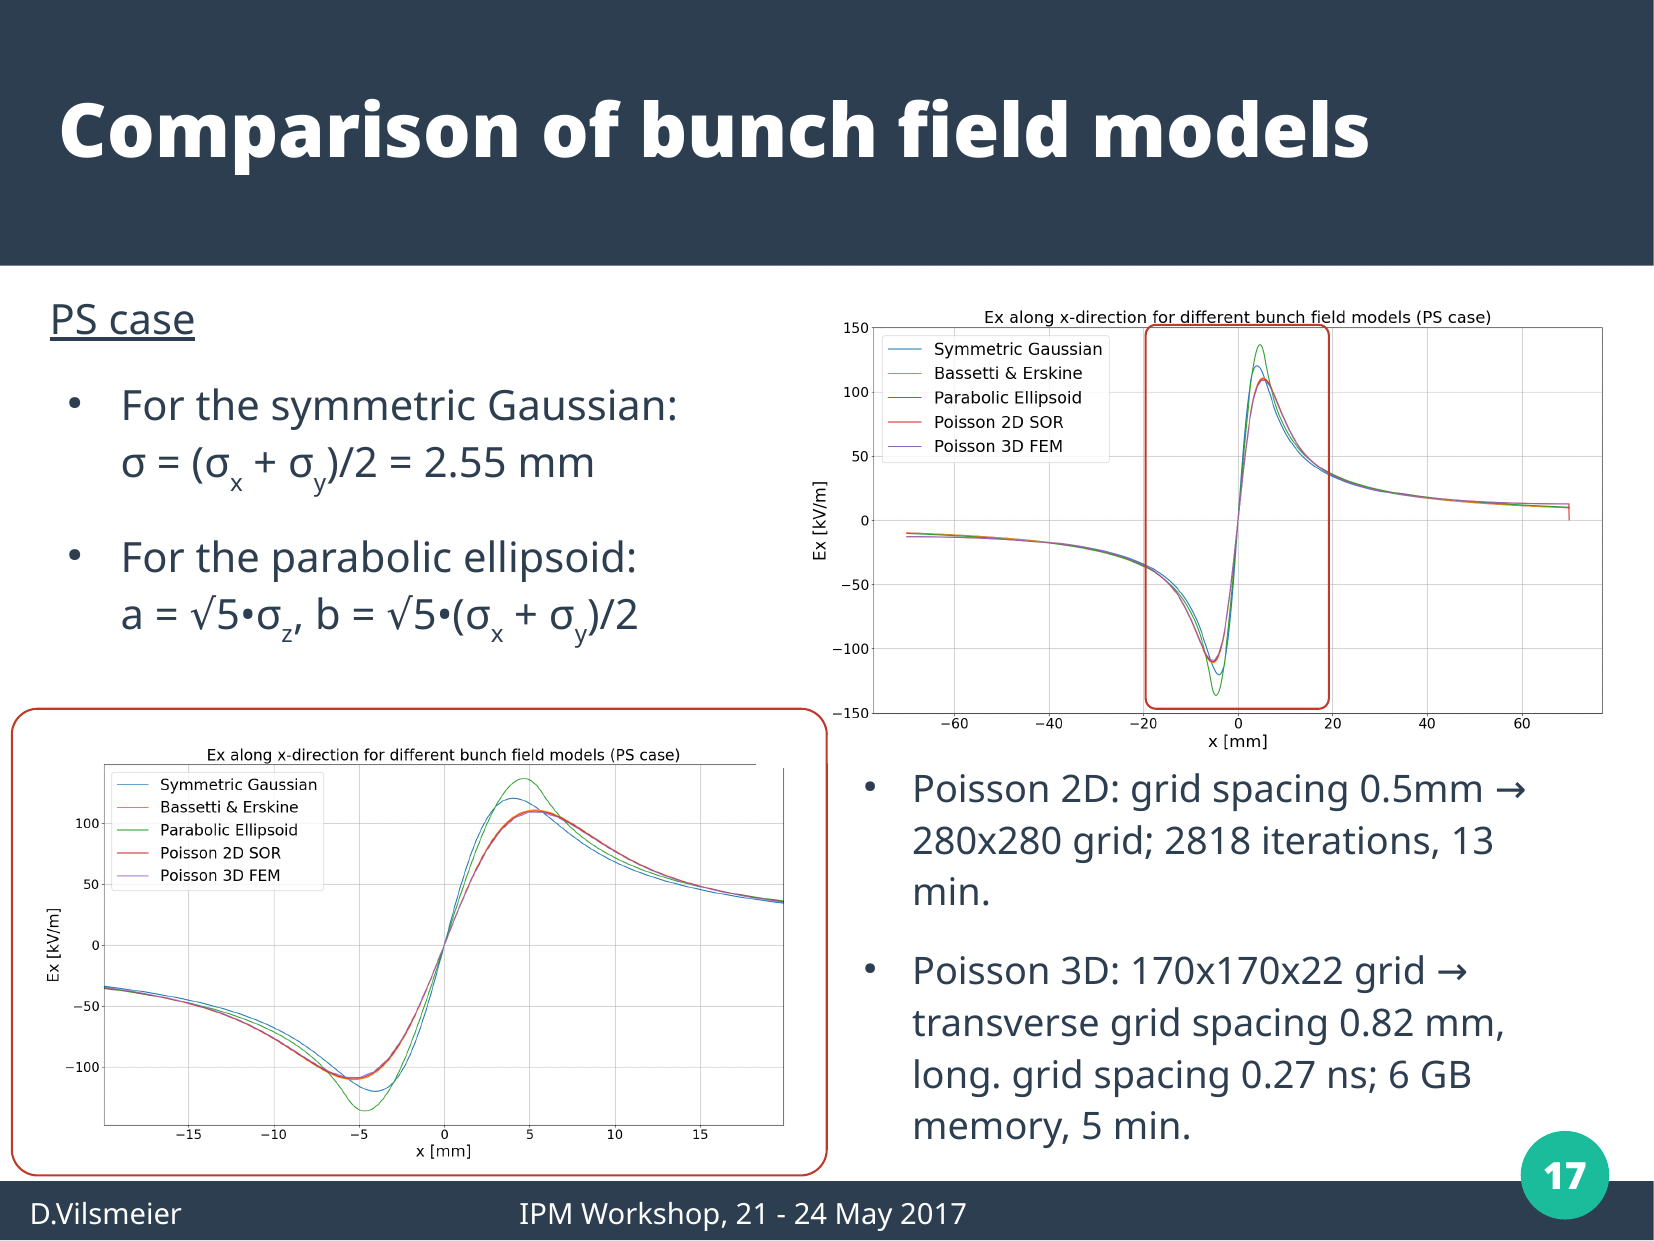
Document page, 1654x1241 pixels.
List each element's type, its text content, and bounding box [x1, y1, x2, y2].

picture [0, 708, 29, 1176]
picture [13, 710, 825, 1174]
title Comparison of bunch field models [59, 49, 1595, 207]
list PS case For the symmetric Gaussian: σ = (σx + σy)/2 = 2.55 mm For the parabolic ellipsoid: a = √5•σz, b = √5•(σx + σy)/2 [49, 289, 738, 707]
picture [756, 267, 1654, 1176]
list Poisson 2D: grid spacing 0.5mm → 280x280 grid; 2818 iterations, 13 min. Poisson 3D: 170x170x22 grid → transverse grid spacing 0.82 mm, long. grid spacing 0.27 ns; 6 GB memory, 5 min. [847, 761, 1566, 1152]
